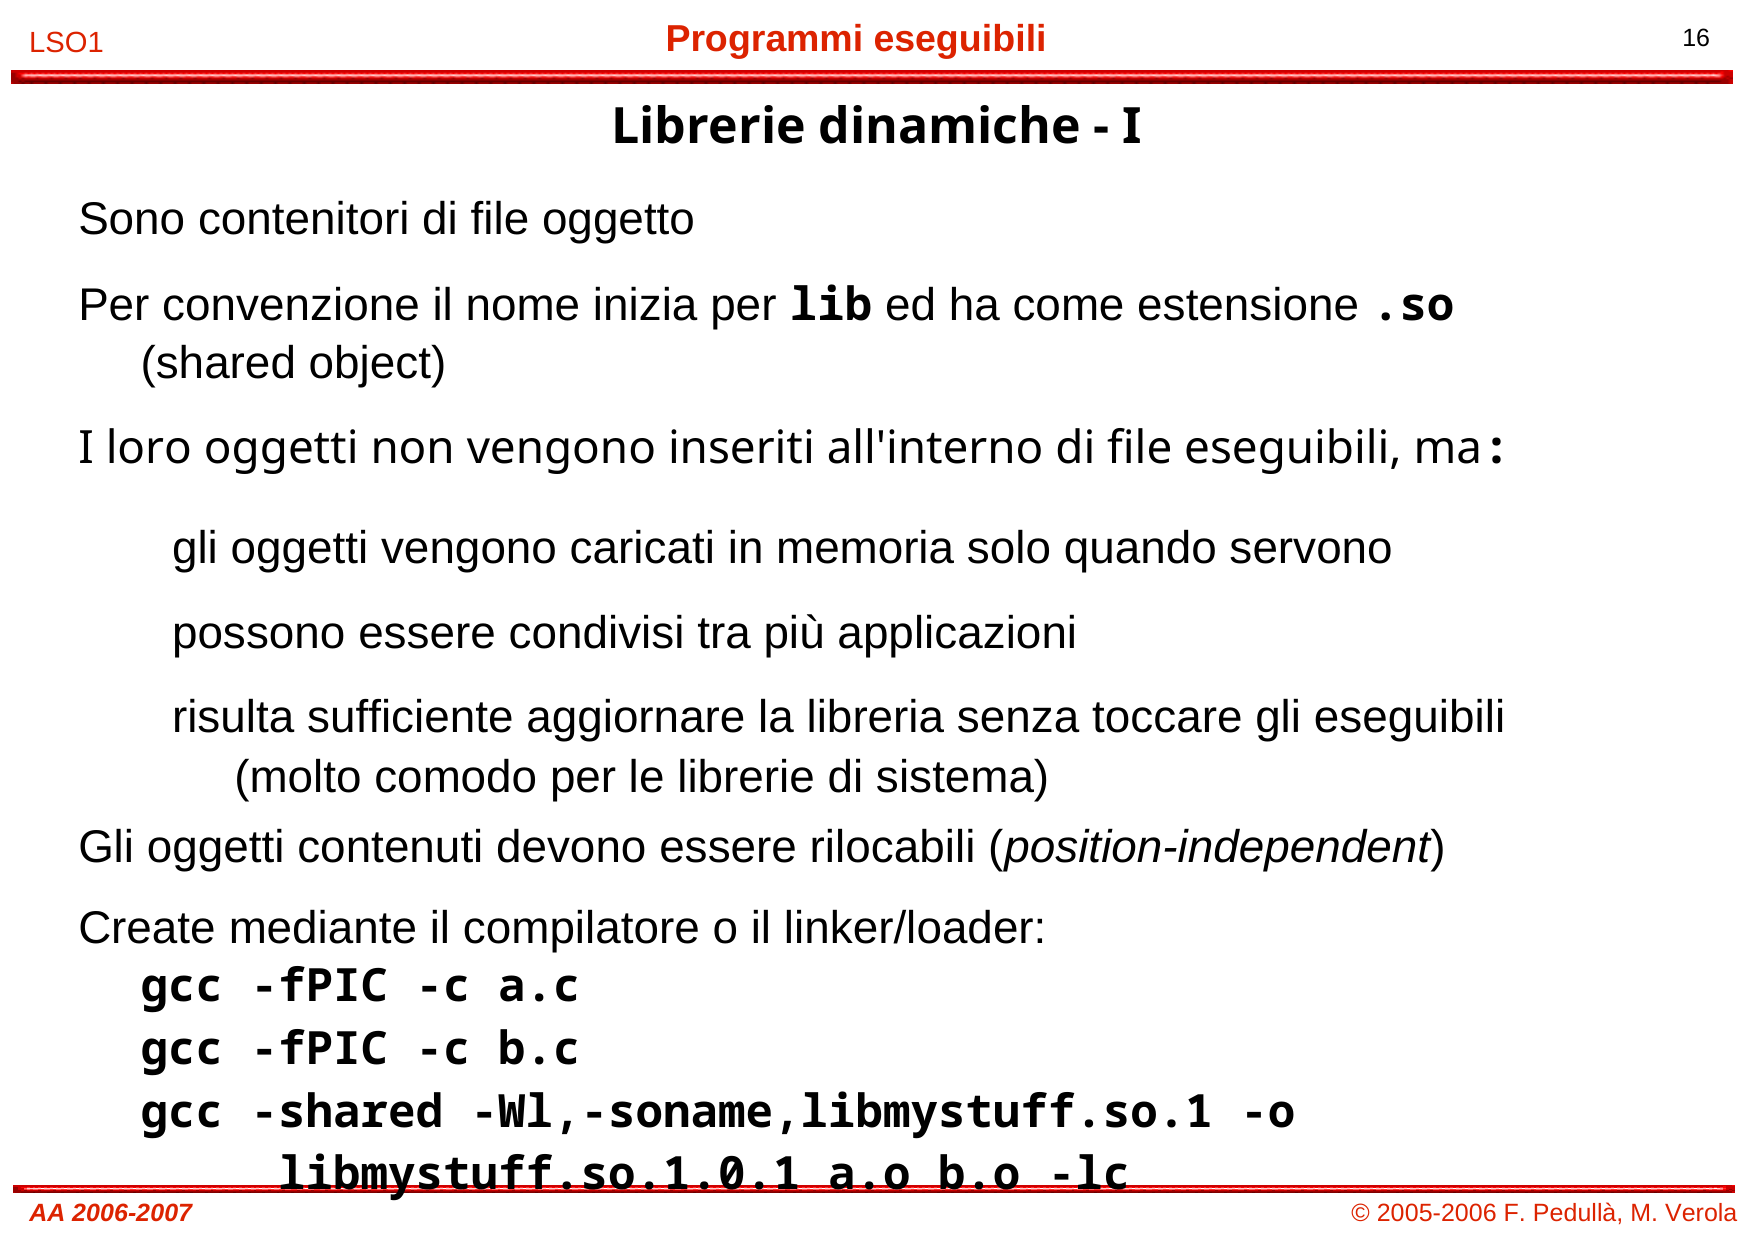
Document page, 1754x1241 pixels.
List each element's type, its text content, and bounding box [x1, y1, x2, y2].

picture [11, 70, 1733, 84]
picture [404, 1185, 1735, 1193]
picture [13, 1185, 399, 1193]
title Librerie dinamiche - I [389, 78, 1364, 174]
list Sono contenitori di file oggetto Per convenzione il nome inizia per lib ed ha come estensione .so (shared object) I loro oggetti non vengono inseriti all'interno di file eseguibili, ma: gli oggetti vengono caricati in memoria solo quando servono possono essere condivisi tra più applicazioni risulta sufficiente aggiornare la libreria senza toccare gli eseguibili (molto comodo per le librerie di sistema) Gli oggetti contenuti devono essere rilocabili (position-independent) Create mediante il compilatore o il linker/loader: gcc -fPIC -c a.c gcc -fPIC -c b.c gcc -shared -Wl,-soname,libmystuff.so.1 -o libmystuff.so.1.0.1 a.o b.o -lc [61, 181, 1636, 1165]
